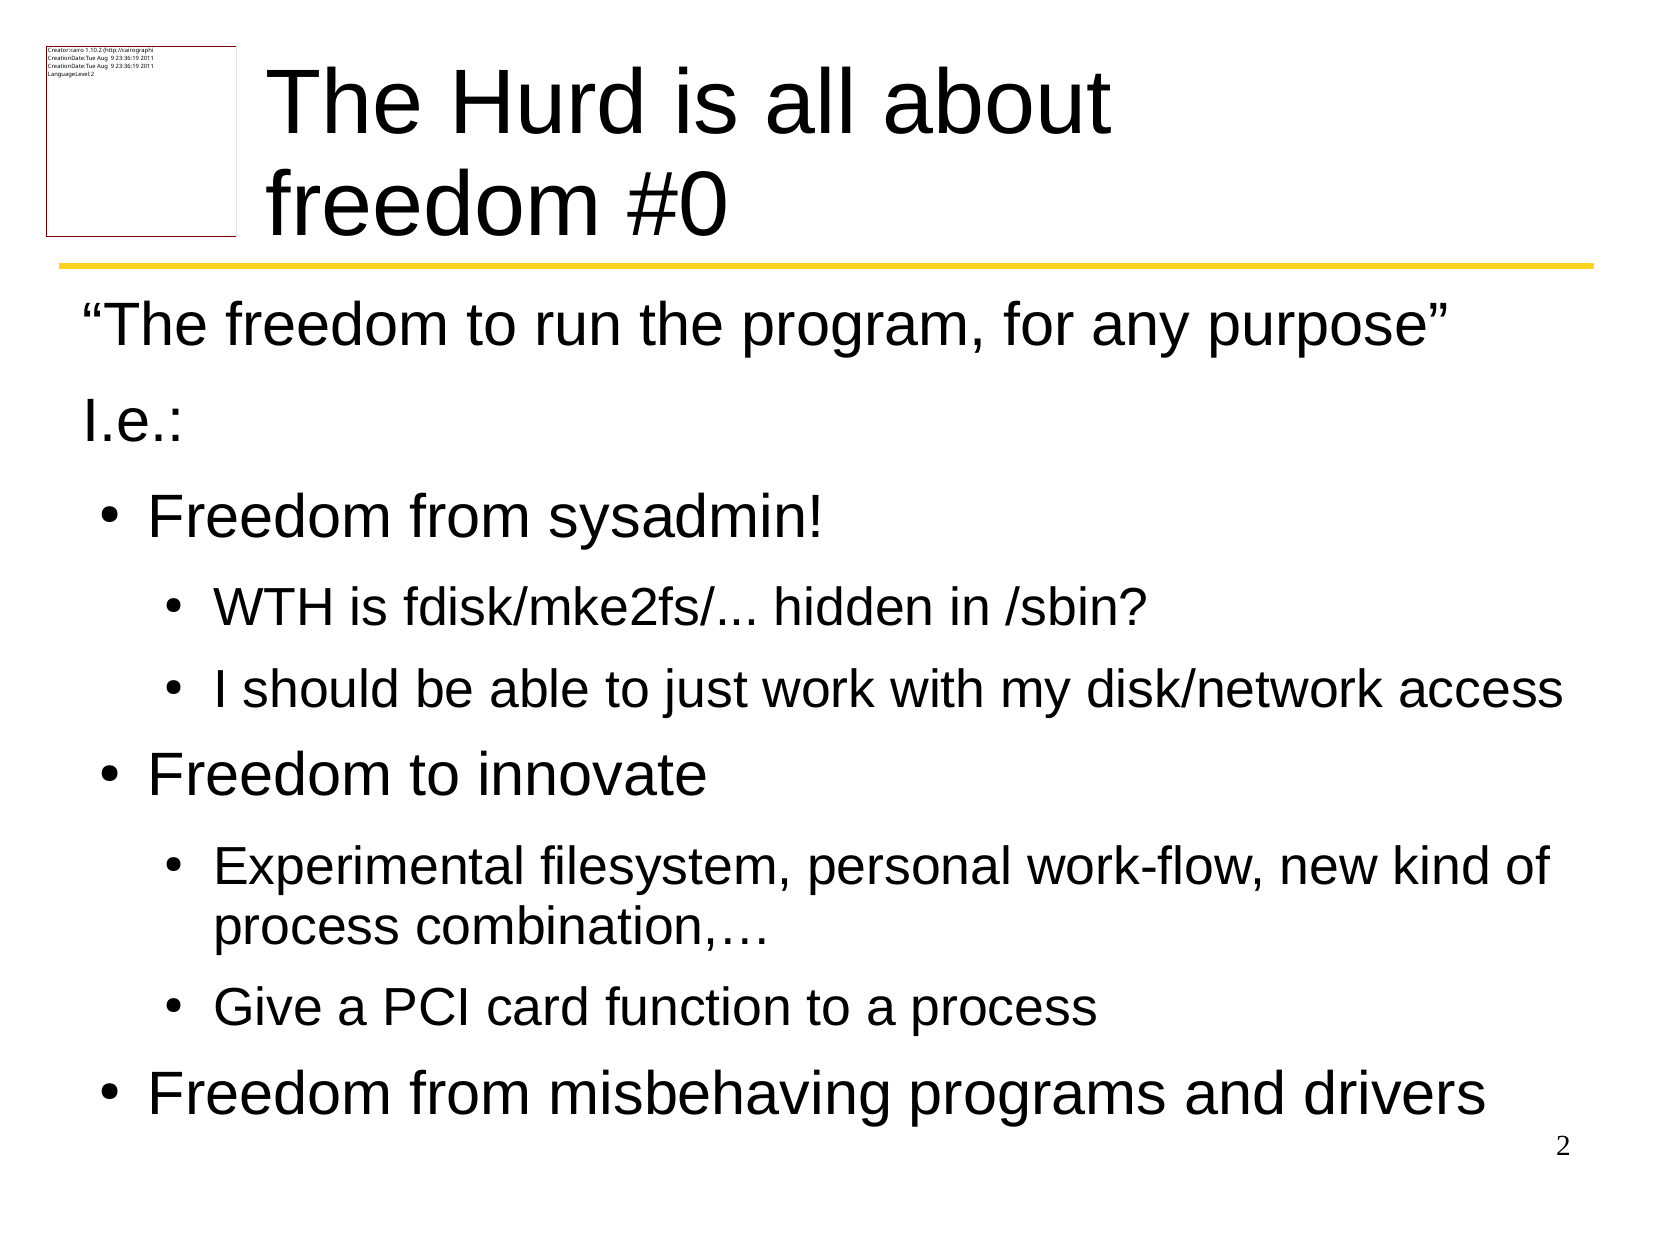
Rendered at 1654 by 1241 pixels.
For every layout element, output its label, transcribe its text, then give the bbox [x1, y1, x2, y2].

title The Hurd is all about freedom #0 [265, 49, 1571, 257]
list “The freedom to run the program, for any purpose” I.e.: Freedom from sysadmin! WTH is fdisk/mke2fs/... hidden in /sbin? I should be able to just work with my disk/network access Freedom to innovate Experimental filesystem, personal work-flow, new kind of process combination,… Give a PCI card function to a process Freedom from misbehaving programs and drivers [82, 290, 1571, 1152]
